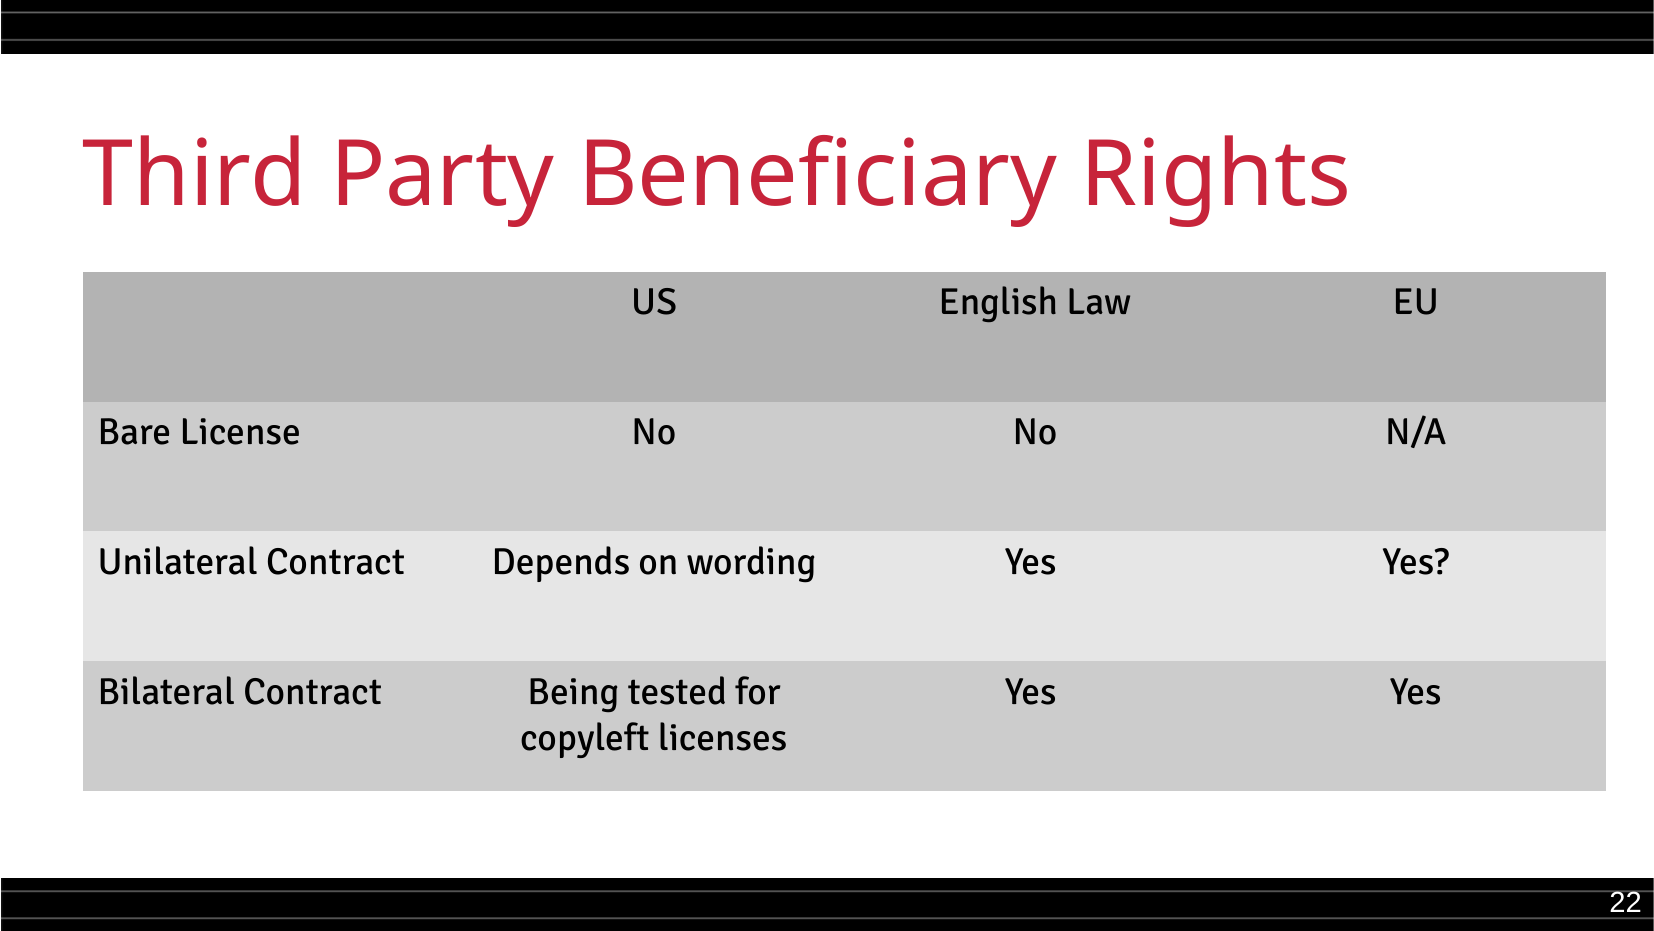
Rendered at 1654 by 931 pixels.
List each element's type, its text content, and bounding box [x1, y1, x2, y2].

table_cell Yes [1225, 661, 1606, 791]
table_header English Law [844, 272, 1225, 402]
table_cell Bilateral Contract [83, 661, 464, 791]
table_cell Being tested for copyleft licenses [464, 661, 844, 791]
table_cell Bare License [83, 402, 464, 531]
title Third Party Beneficiary Rights [82, 92, 1571, 249]
table_cell Yes [844, 531, 1225, 661]
picture [1, 0, 1654, 54]
table_cell No [844, 402, 1225, 531]
table_header [83, 272, 464, 402]
table_cell No [464, 402, 844, 531]
table_header US [464, 272, 844, 402]
picture [1, 878, 1654, 931]
table_cell Depends on wording [464, 531, 844, 661]
table_cell Unilateral Contract [83, 531, 464, 661]
table_header EU [1225, 272, 1606, 402]
table_cell Yes [844, 661, 1225, 791]
table_cell Yes? [1225, 531, 1606, 661]
table_cell N/A [1225, 402, 1606, 531]
